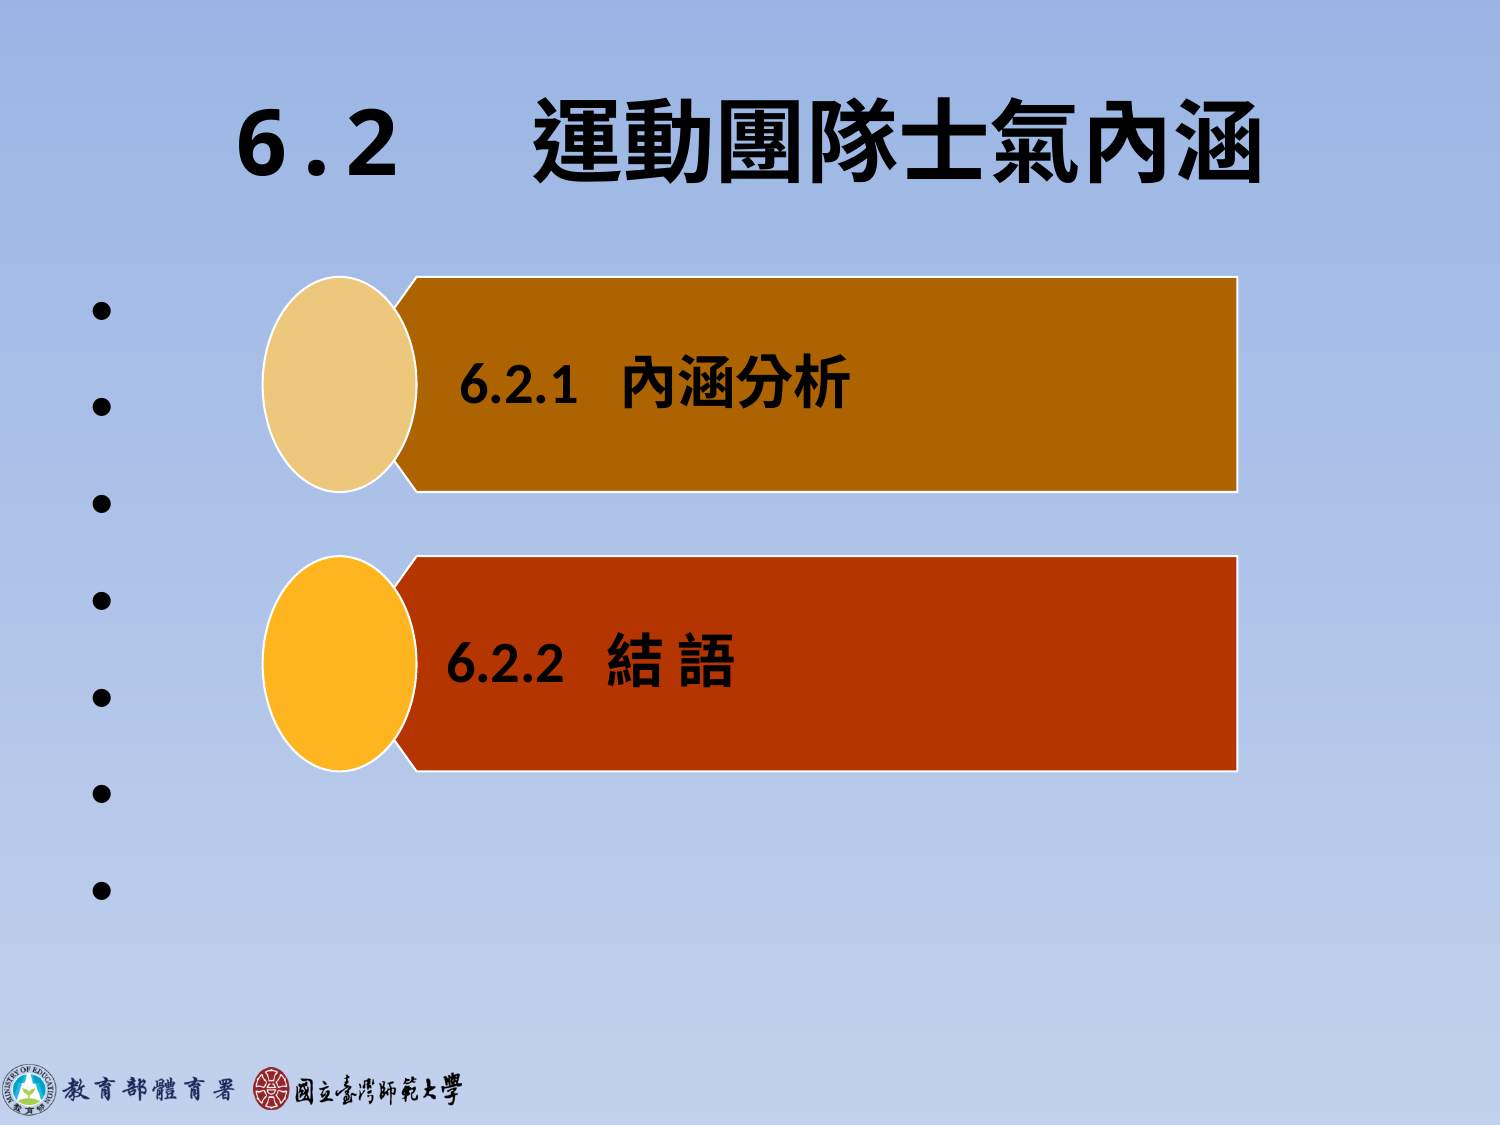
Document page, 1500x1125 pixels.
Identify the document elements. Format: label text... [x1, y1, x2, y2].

text_box 6.2.1 內涵分析 [394, 276, 1238, 492]
list [75, 262, 1426, 1005]
text_box [262, 276, 417, 493]
title 6.2 運動團隊士氣內涵 [75, 45, 1426, 233]
text_box 6.2.2 結 語 [394, 556, 1238, 772]
text_box [262, 556, 417, 772]
